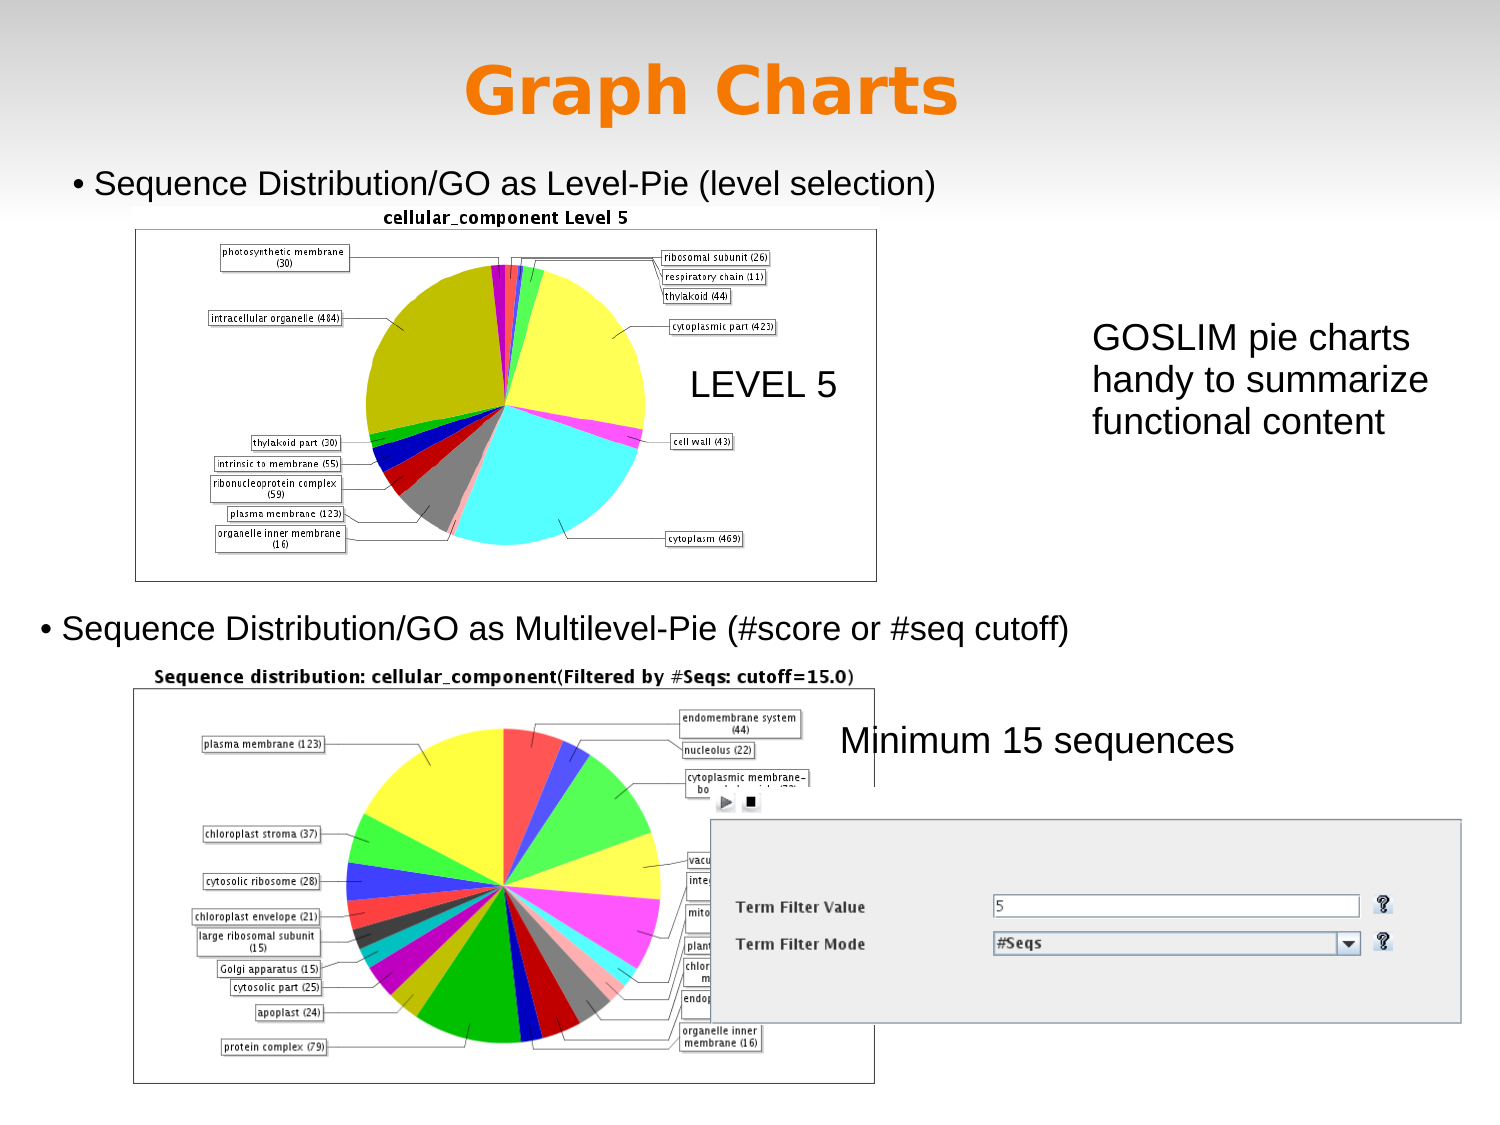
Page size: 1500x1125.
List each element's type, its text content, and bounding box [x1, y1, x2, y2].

text_box GOSLIM pie charts handy to summarize functional content [1077, 309, 1445, 451]
picture [128, 665, 1463, 1088]
text_box LEVEL 5 [675, 355, 853, 413]
text_box Sequence Distribution/GO as Level-Pie (level selection) [57, 157, 952, 211]
text_box Sequence Distribution/GO as Multilevel-Pie (#score or #seq cutoff) [25, 602, 1085, 656]
title Graph Charts [44, 29, 1380, 155]
text_box Minimum 15 sequences [825, 712, 1250, 770]
picture [130, 206, 880, 585]
